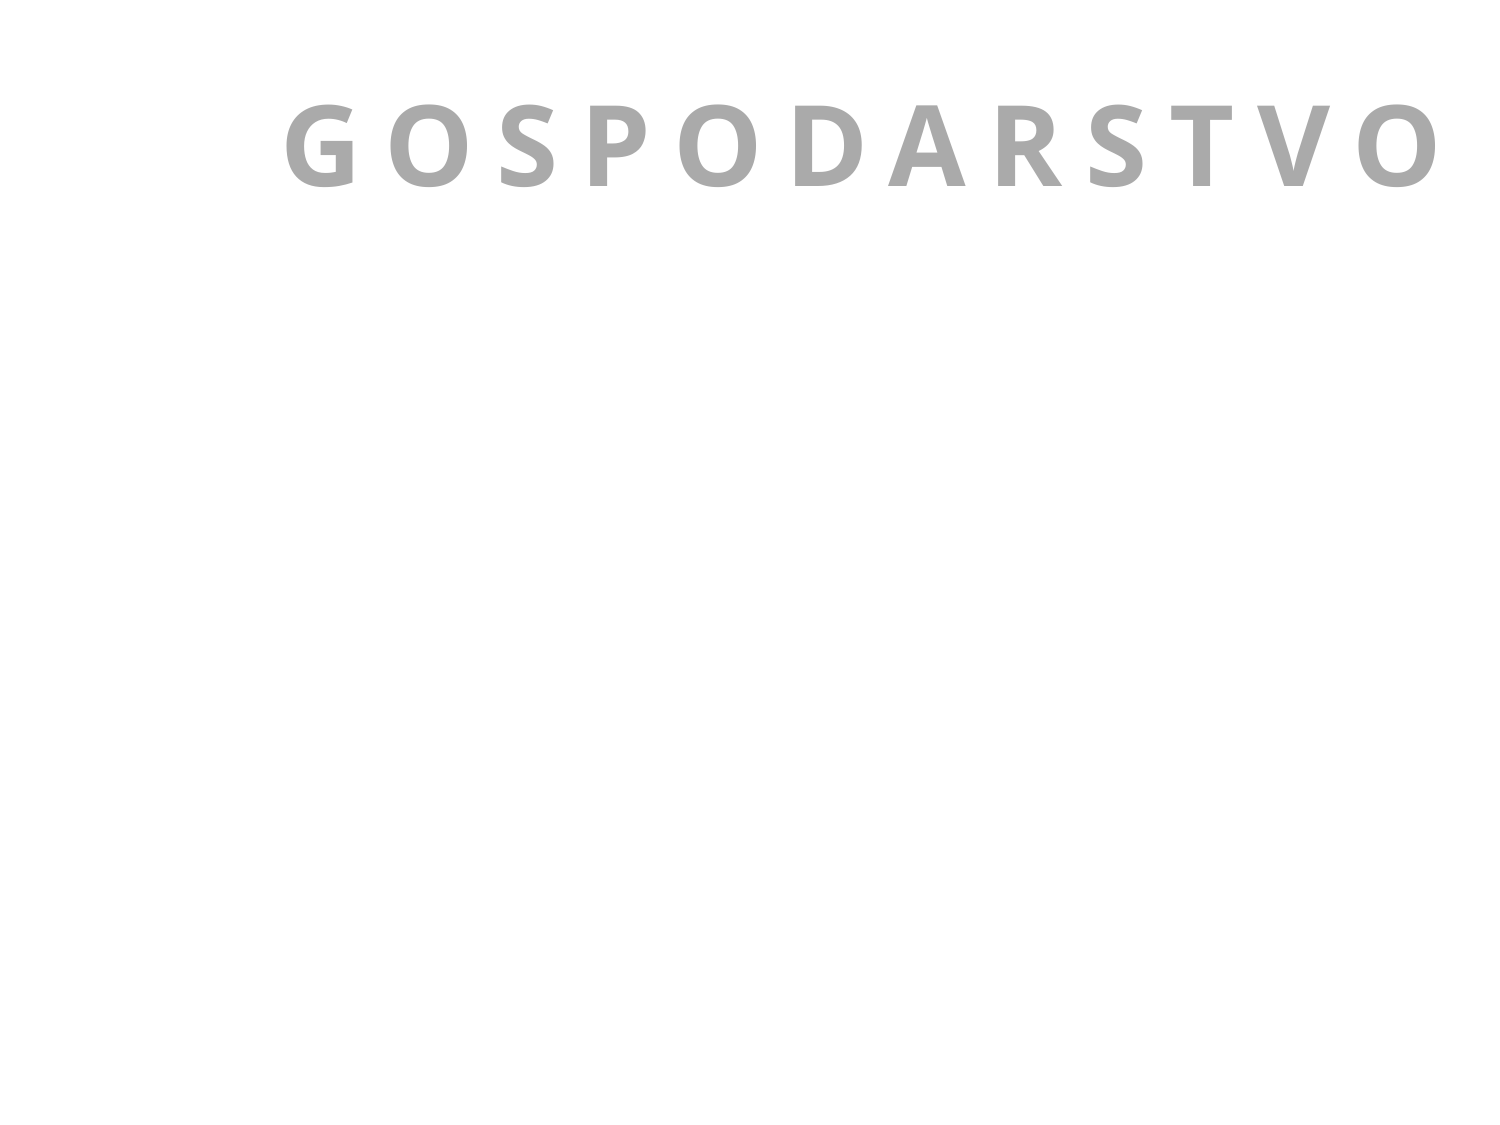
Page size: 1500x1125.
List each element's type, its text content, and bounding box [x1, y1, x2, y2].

text_box GOSPODARSTVO [265, 66, 1196, 207]
